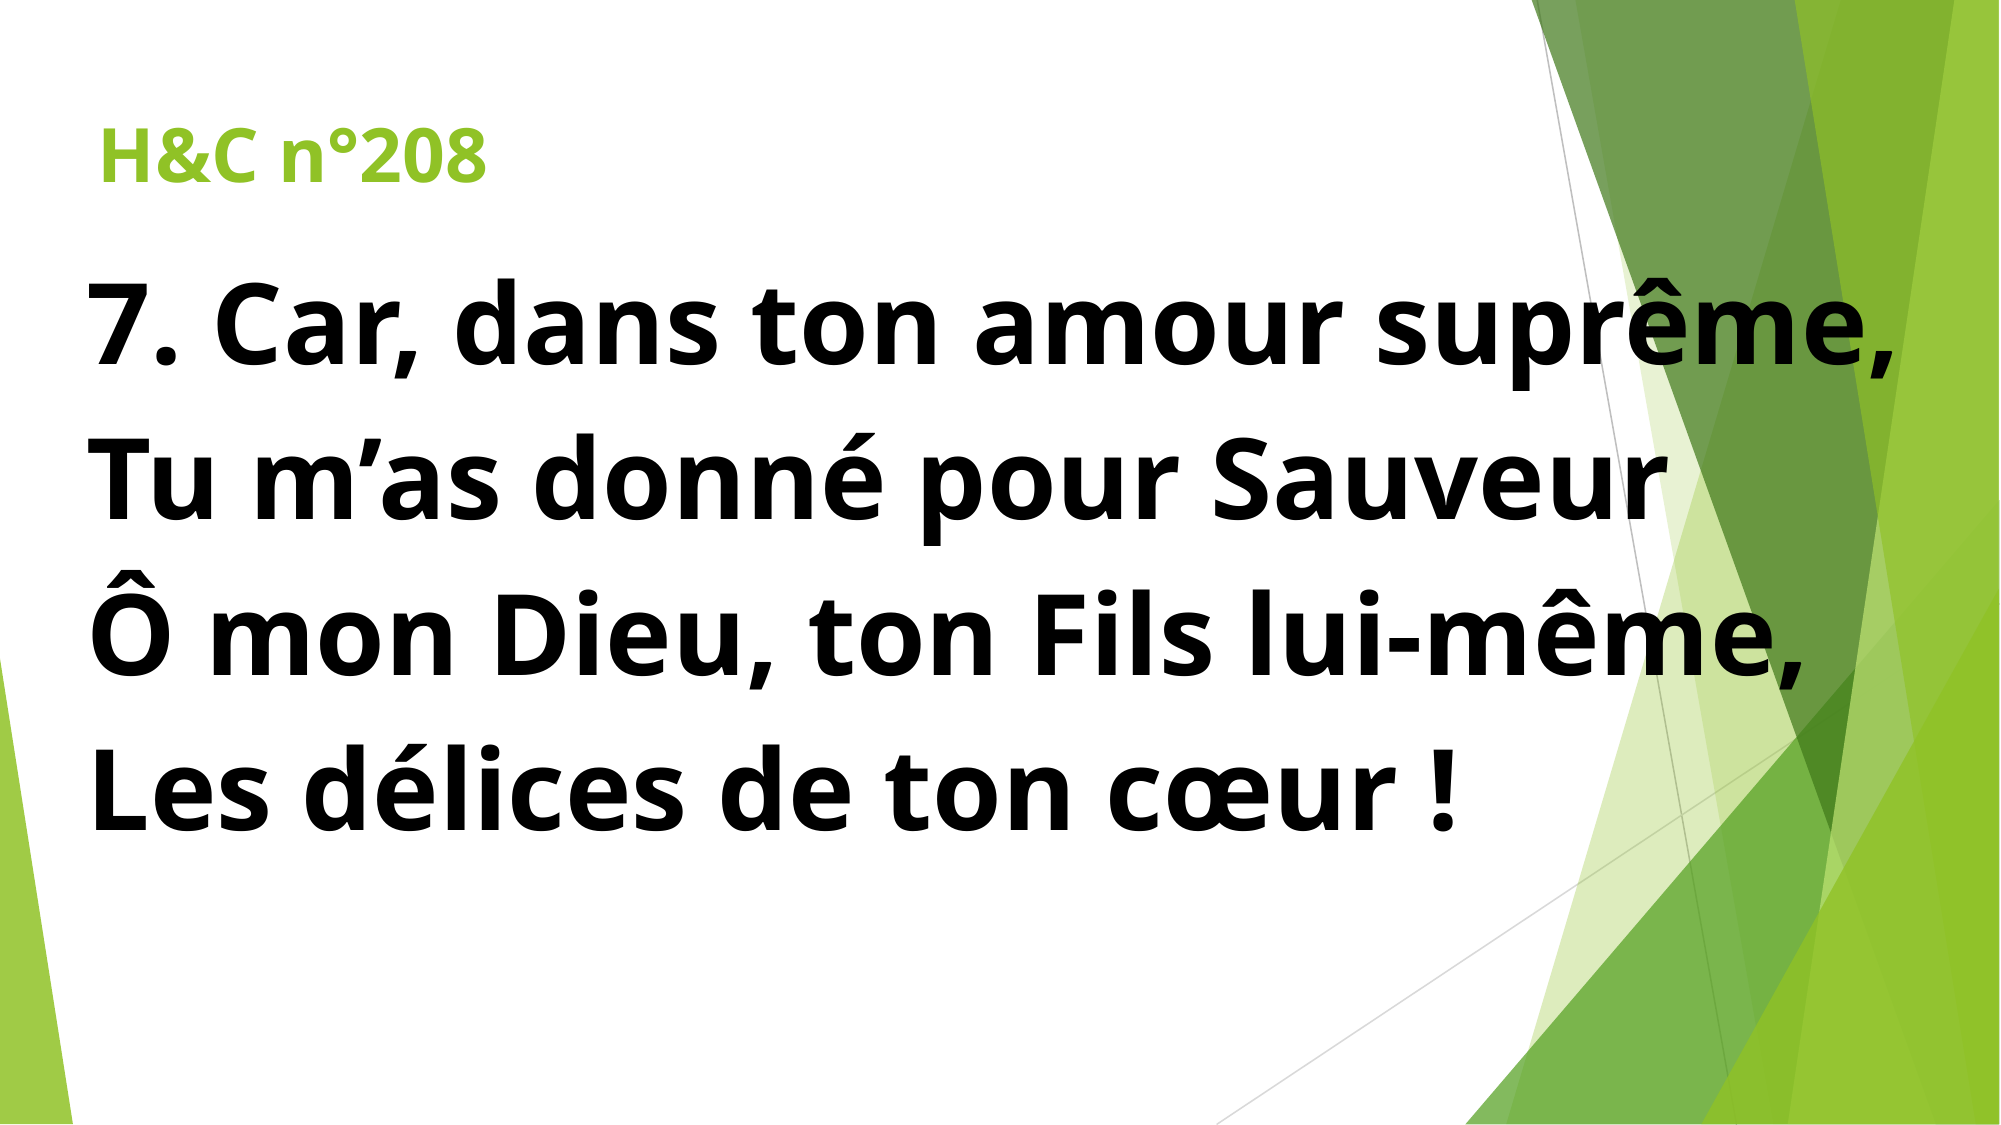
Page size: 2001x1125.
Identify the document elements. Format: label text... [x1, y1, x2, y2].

text_box 7. Car, dans ton amour suprême, Tu m’as donné pour Sauveur Ô mon Dieu, ton Fils lui-même, Les délices de ton cœur ! [70, 224, 1949, 1063]
text_box H&C n°208 [82, 99, 1522, 224]
